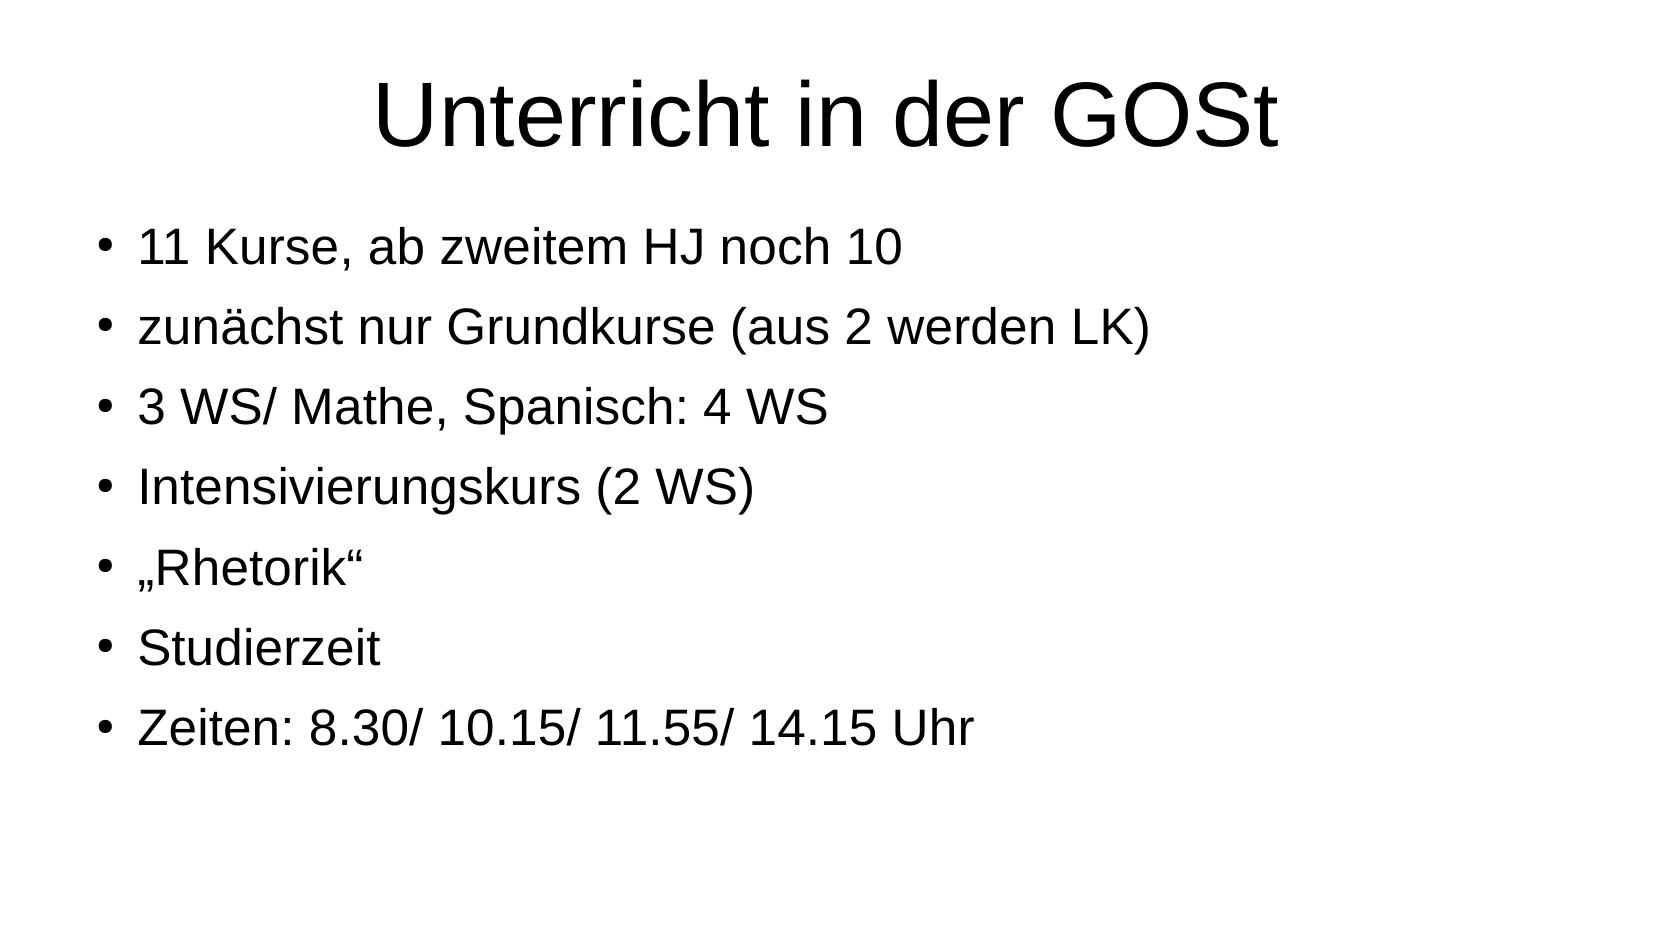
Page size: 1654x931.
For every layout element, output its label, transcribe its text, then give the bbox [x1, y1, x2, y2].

title Unterricht in der GOSt [82, 37, 1571, 193]
list 11 Kurse, ab zweitem HJ noch 10 zunächst nur Grundkurse (aus 2 werden LK) 3 WS/ Mathe, Spanisch: 4 WS Intensivierungskurs (2 WS) „Rhetorik“ Studierzeit Zeiten: 8.30/ 10.15/ 11.55/ 14.15 Uhr [82, 217, 1571, 758]
